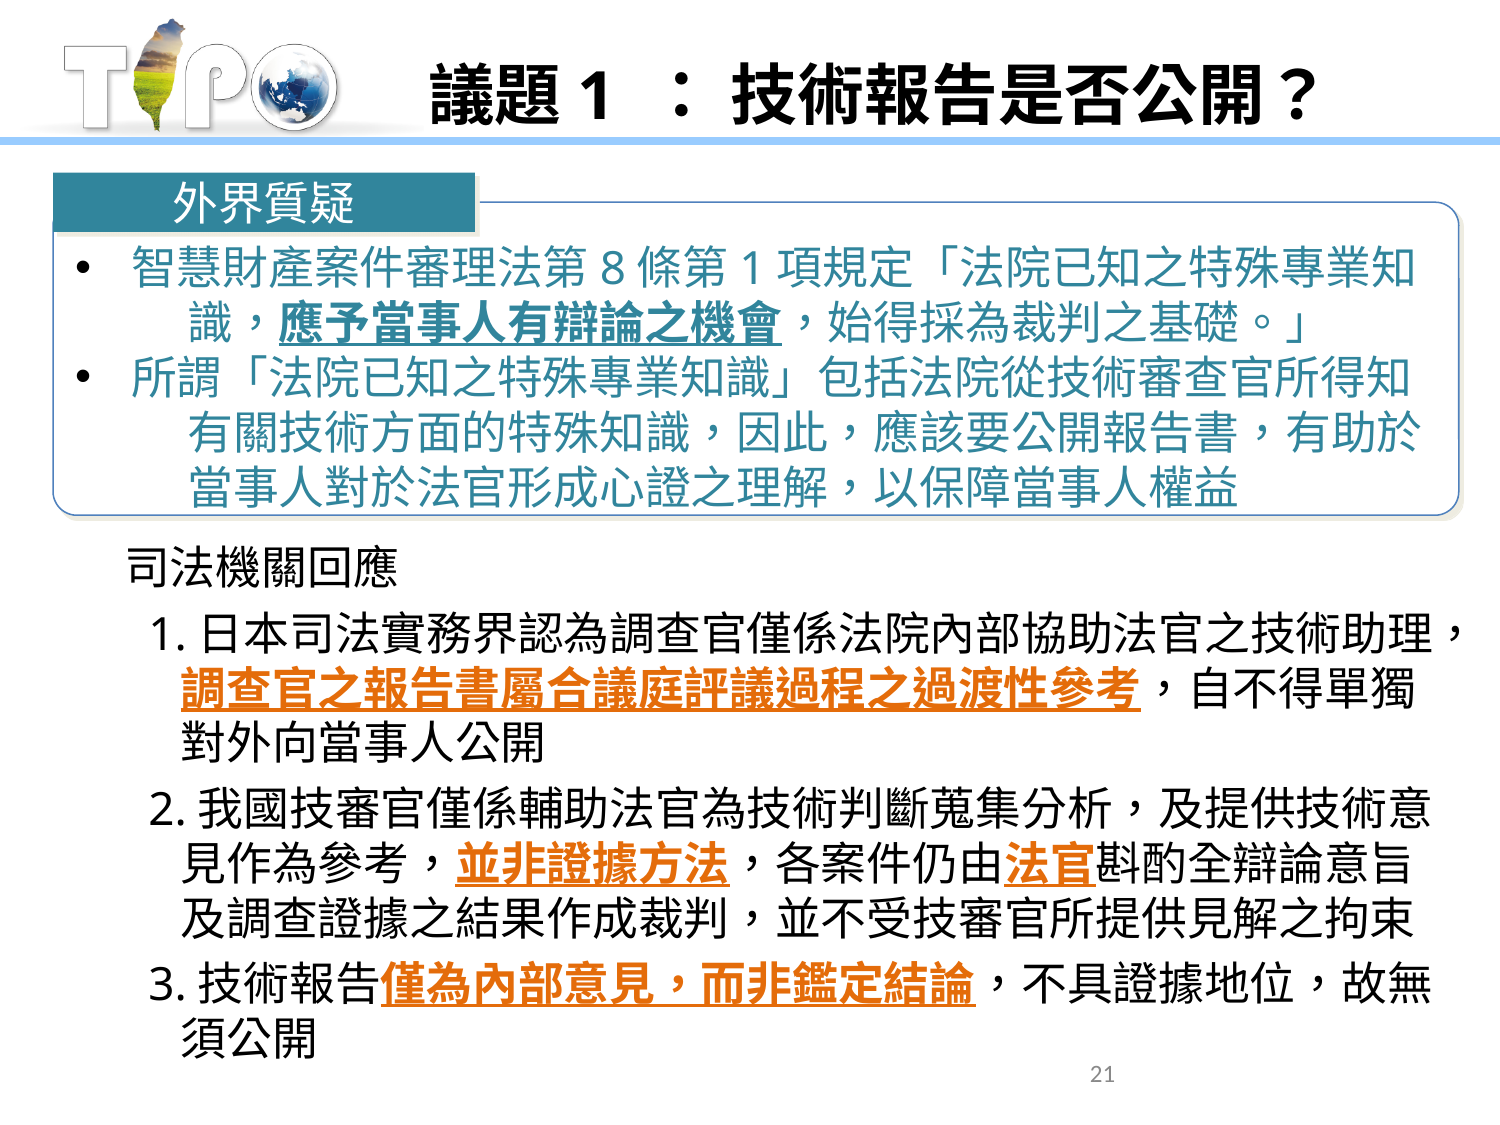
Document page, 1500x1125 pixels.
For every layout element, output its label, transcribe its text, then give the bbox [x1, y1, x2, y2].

text_box 外界質疑 [53, 172, 475, 232]
list 司法機關回應 1.日本司法實務界認為調查官僅係法院內部協助法官之技術助理，調查官之報告書屬合議庭評議過程之過渡性參考，自不得單獨對外向當事人公開 2.我國技審官僅係輔助法官為技術判斷蒐集分析，及提供技術意見作為參考，並非證據方法，各案件仍由法官斟酌全辯論意旨及調查證據之結果作成裁判，並不受技審官所提供見解之拘束 3.技術報告僅為內部意見，而非鑑定結論，不具證據地位，故無須公開 [53, 531, 1459, 1125]
text_box 智慧財產案件審理法第8條第1項規定「法院已知之特殊專業知識，應予當事人有辯論之機會，始得採為裁判之基礎。」 所謂「法院已知之特殊專業知識」包括法院從技術審查官所得知有關技術方面的特殊知識，因此，應該要公開報告書，有助於當事人對於法官形成心證之理解，以保障當事人權益 [53, 202, 1459, 516]
text_box 20 [1074, 1042, 1426, 1103]
title 議題1 ： 技術報告是否公開？ [289, 45, 1471, 161]
